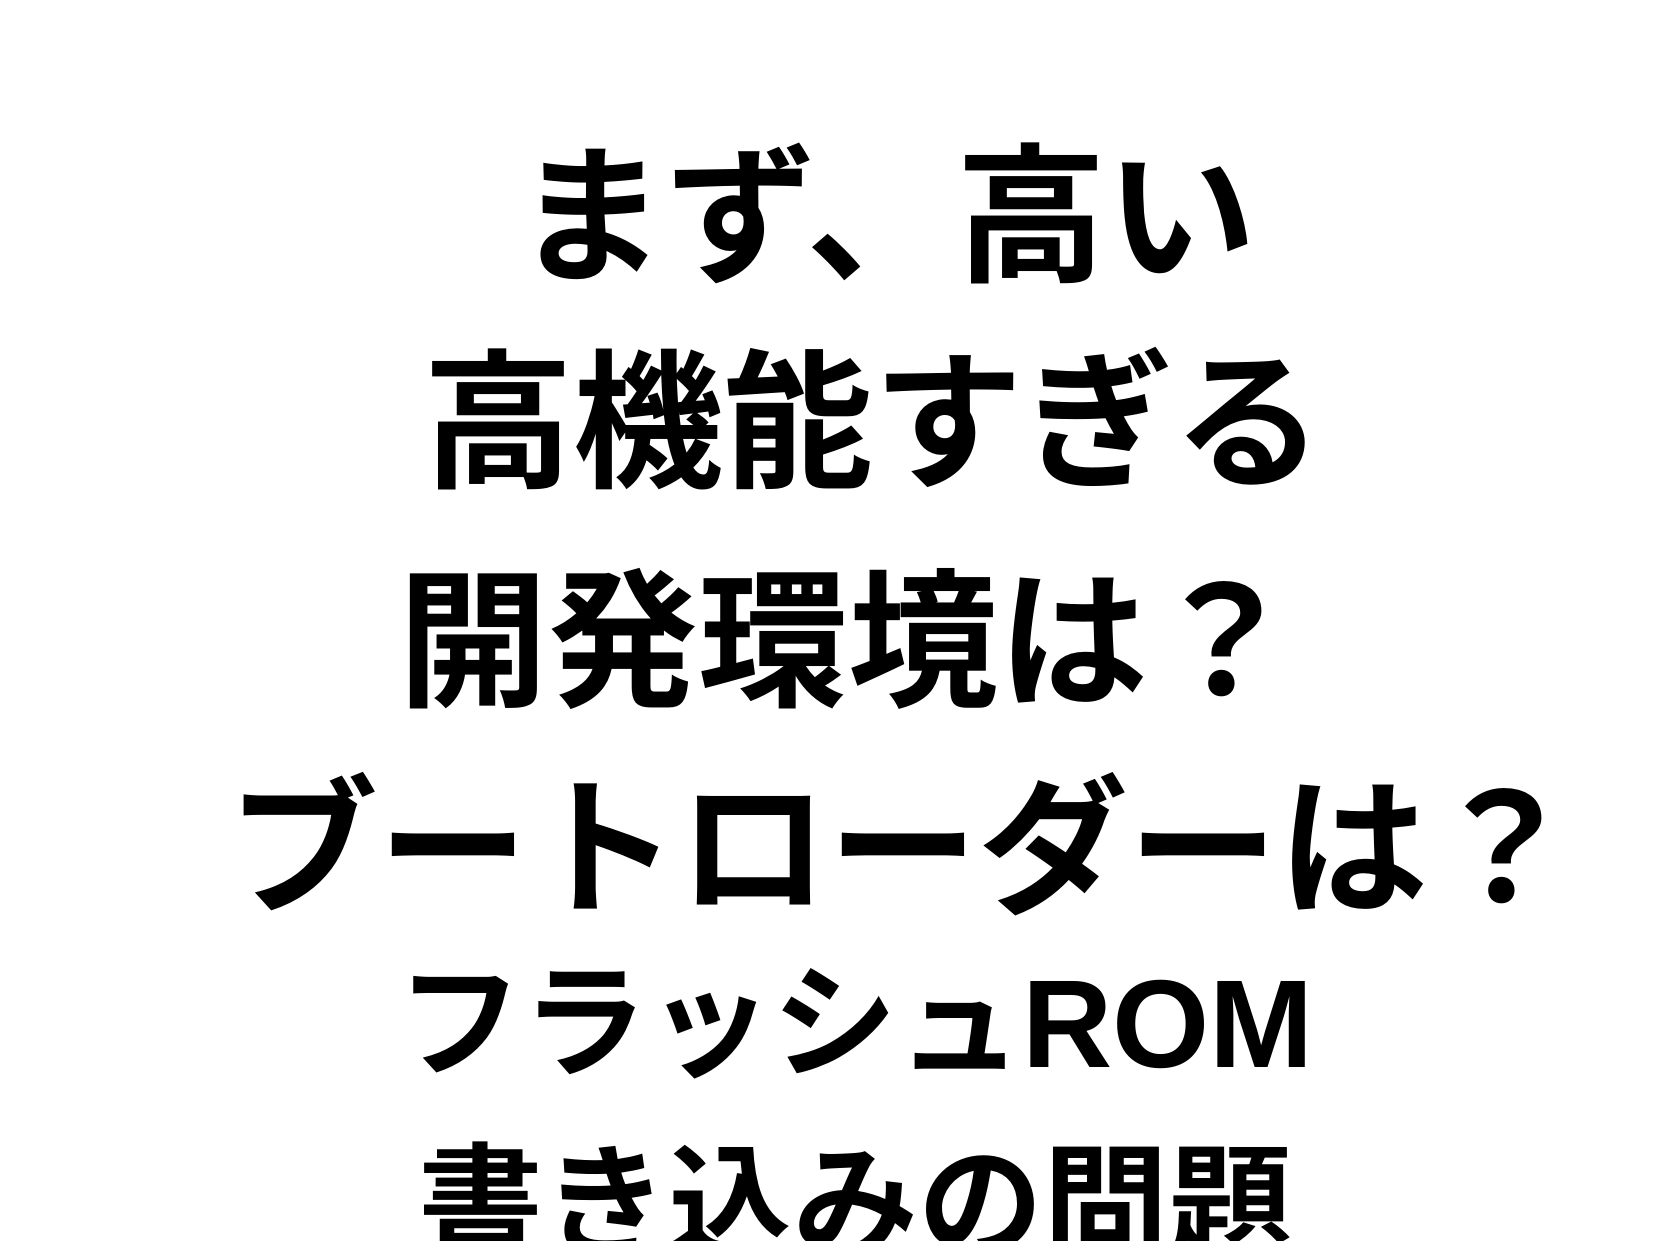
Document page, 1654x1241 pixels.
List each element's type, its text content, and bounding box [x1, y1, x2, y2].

text_box フラッシュROM 書き込みの問題 [382, 915, 1291, 1205]
text_box 高機能すぎる [409, 295, 1323, 472]
text_box ブートローダーは？ [214, 721, 1462, 898]
text_box 開発環境は？ [383, 514, 1320, 691]
text_box まず、高い [501, 88, 1171, 265]
